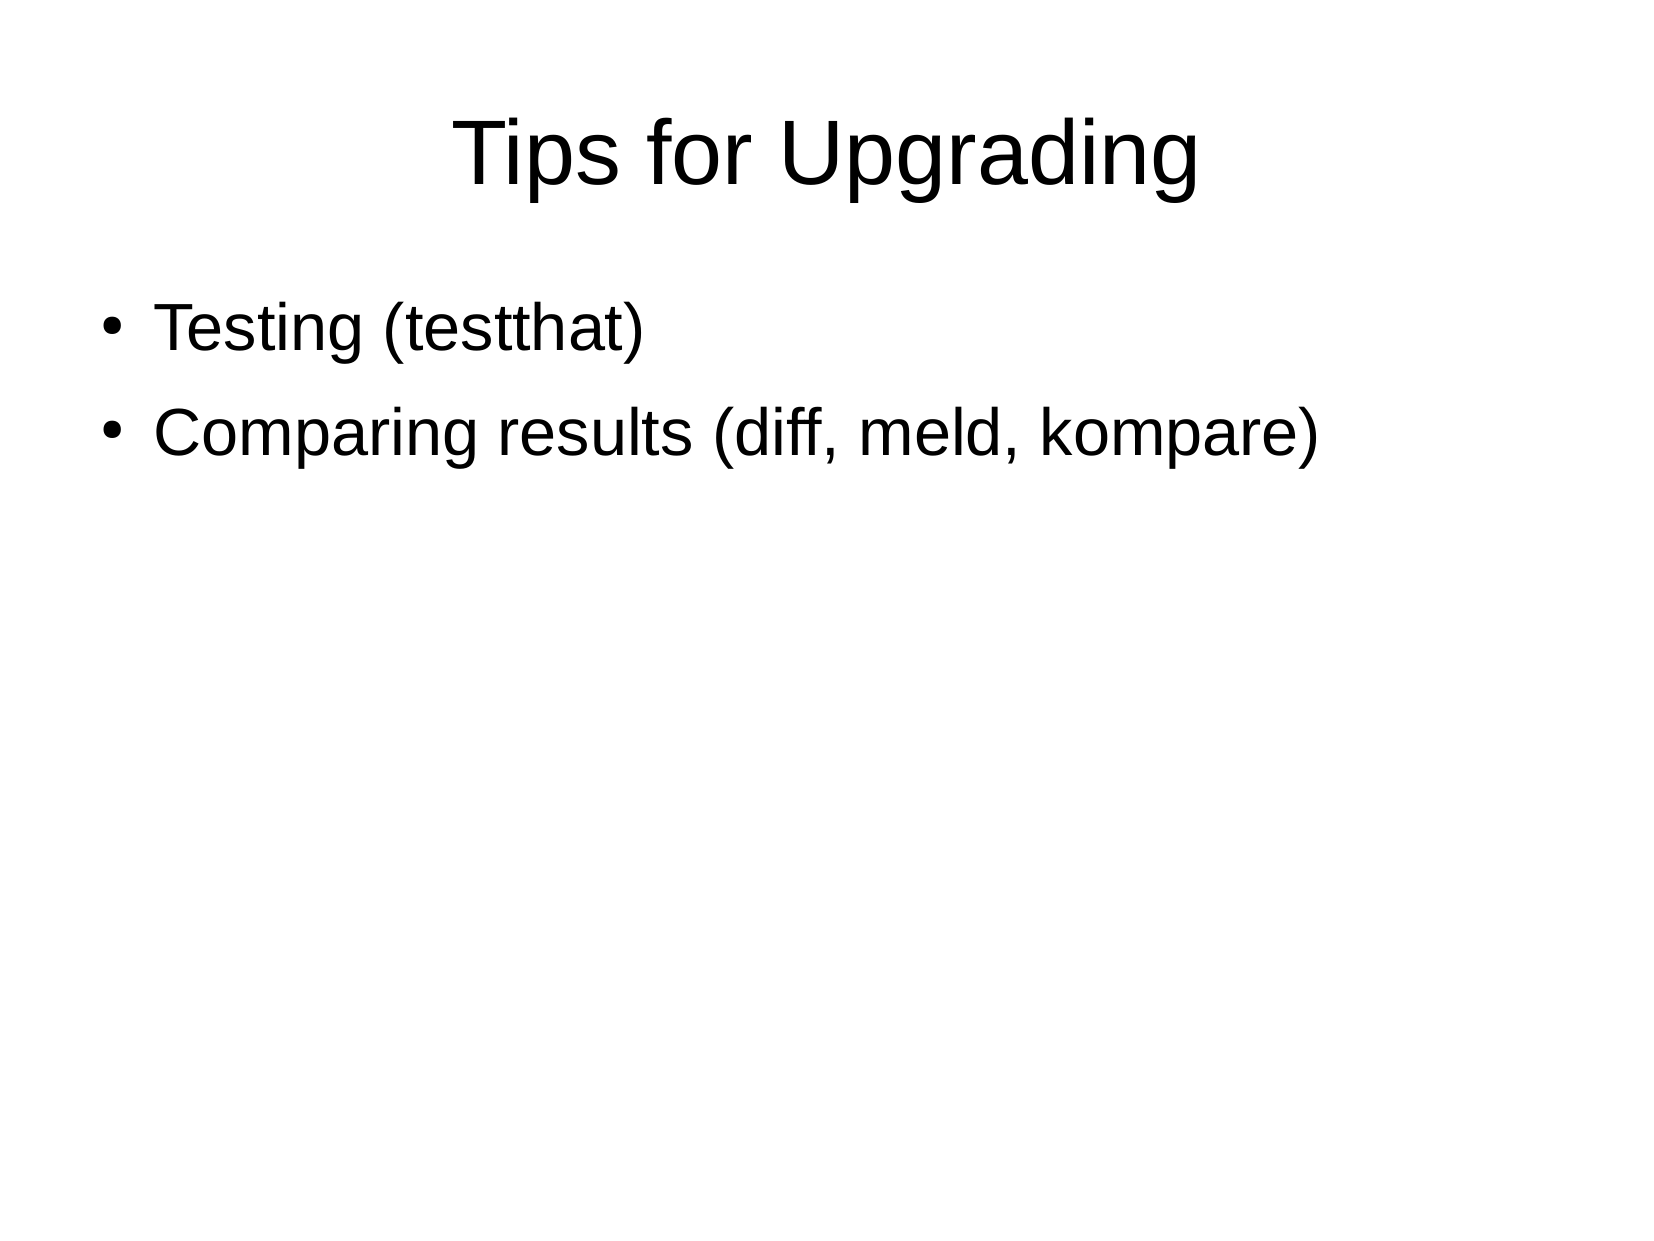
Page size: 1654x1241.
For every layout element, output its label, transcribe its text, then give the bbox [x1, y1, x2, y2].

title Tips for Upgrading [82, 49, 1571, 257]
list Testing (testthat) Comparing results (diff, meld, kompare) [82, 290, 1538, 1010]
